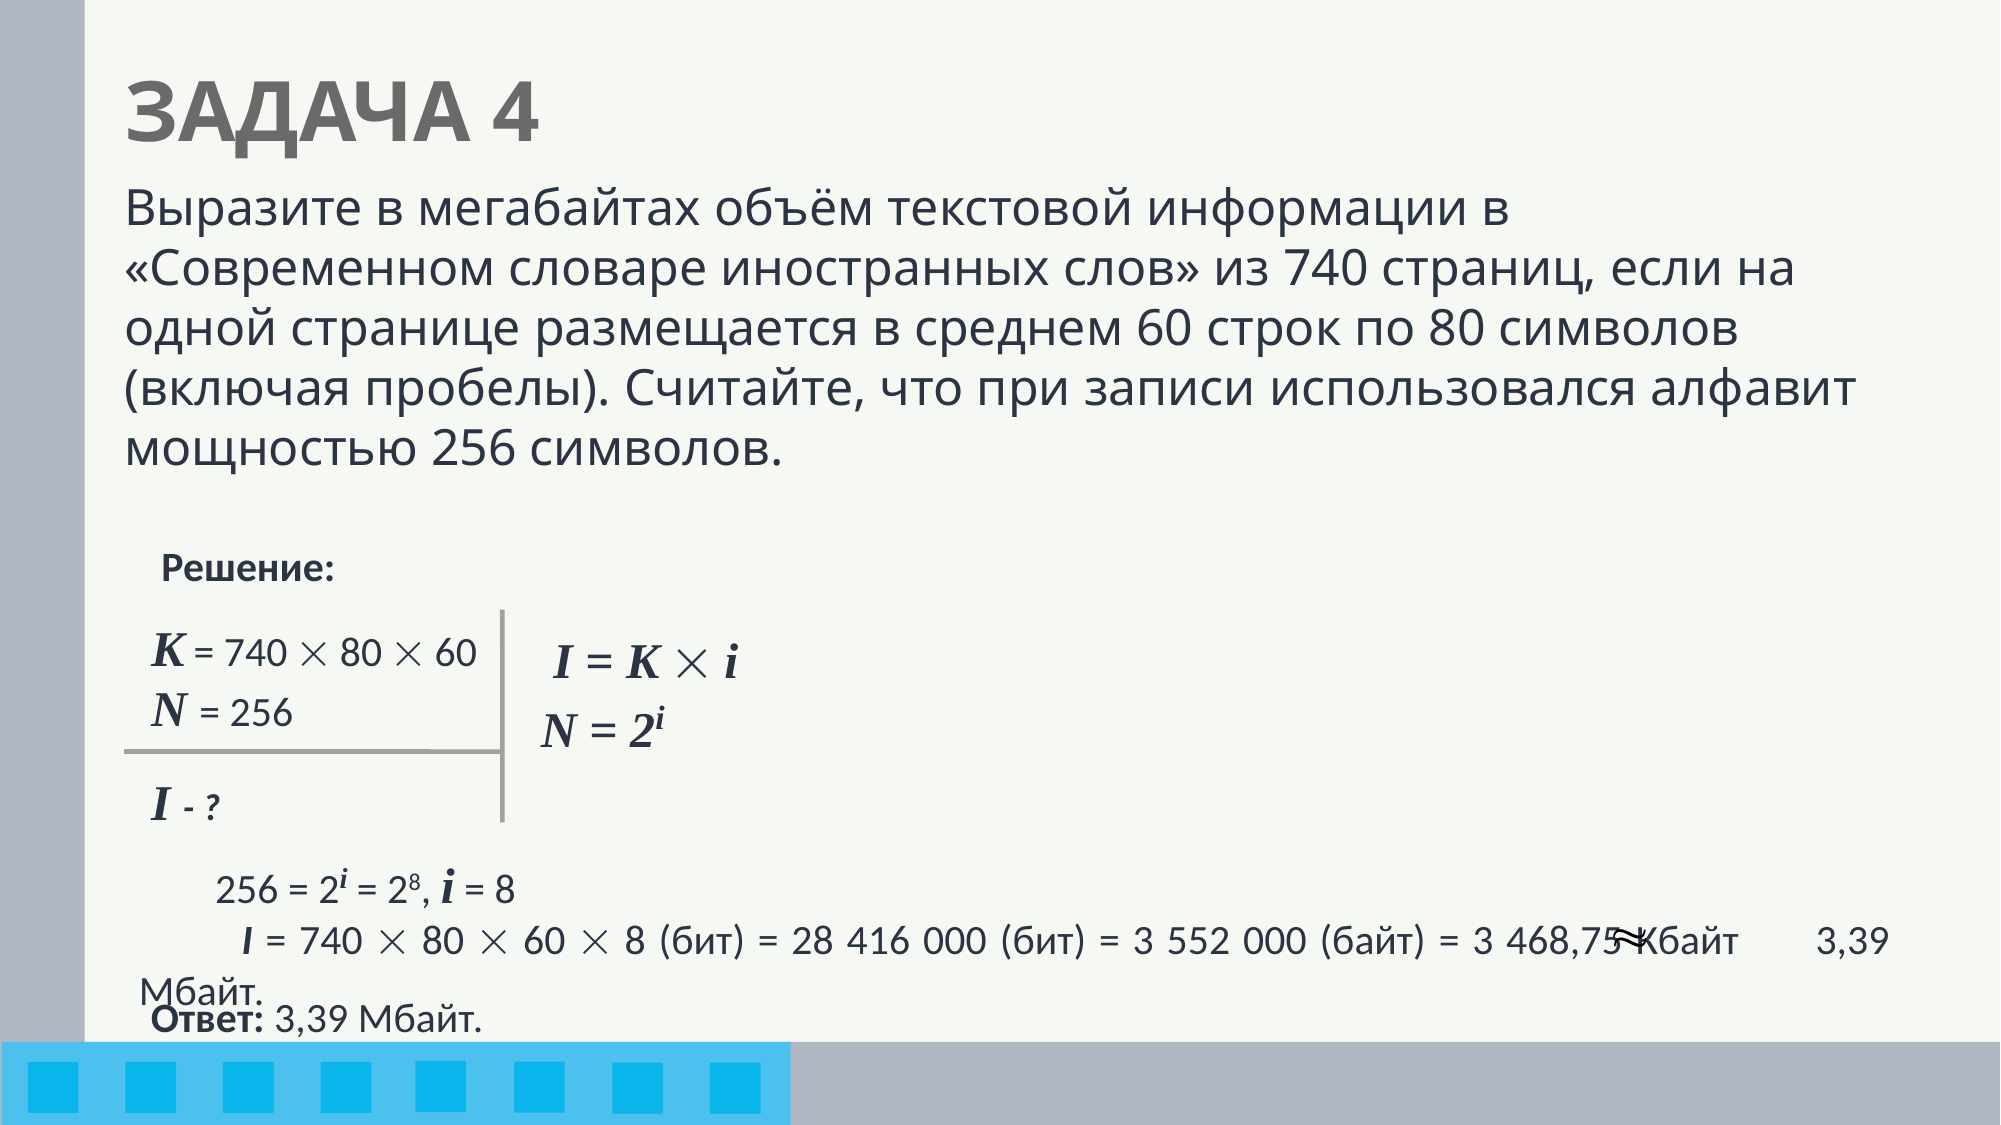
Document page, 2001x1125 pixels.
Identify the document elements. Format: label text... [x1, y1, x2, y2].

title ЗАДАЧА 4 [109, 5, 1891, 167]
text_box I = K  i N = 2i [526, 621, 757, 767]
chart [1597, 918, 1646, 966]
text_box 256 = 2i = 28, i = 8 I = 740  80  60  8 (бит) = 28 416 000 (бит) = 3 552 000 (байт) = 3 468,75 Кбайт 3,39 Мбайт. [124, 846, 1906, 1021]
text_box K = 740  80  60 N = 256 I - ? [136, 609, 515, 838]
text_box Решение: [146, 527, 1435, 597]
list Выразите в мегабайтах объём текстовой информации в «Современном словаре иностранных слов» из 740 страниц, если на одной странице размещается в среднем 60 строк по 80 символов (включая пробелы). Считайте, что при записи использовался алфавит мощностью 256 символов. [109, 167, 1891, 510]
text_box Ответ: 3,39 Мбайт. [136, 1021, 1424, 1049]
text_box K = 740  80  60 N = 256 I - ? [136, 609, 500, 749]
